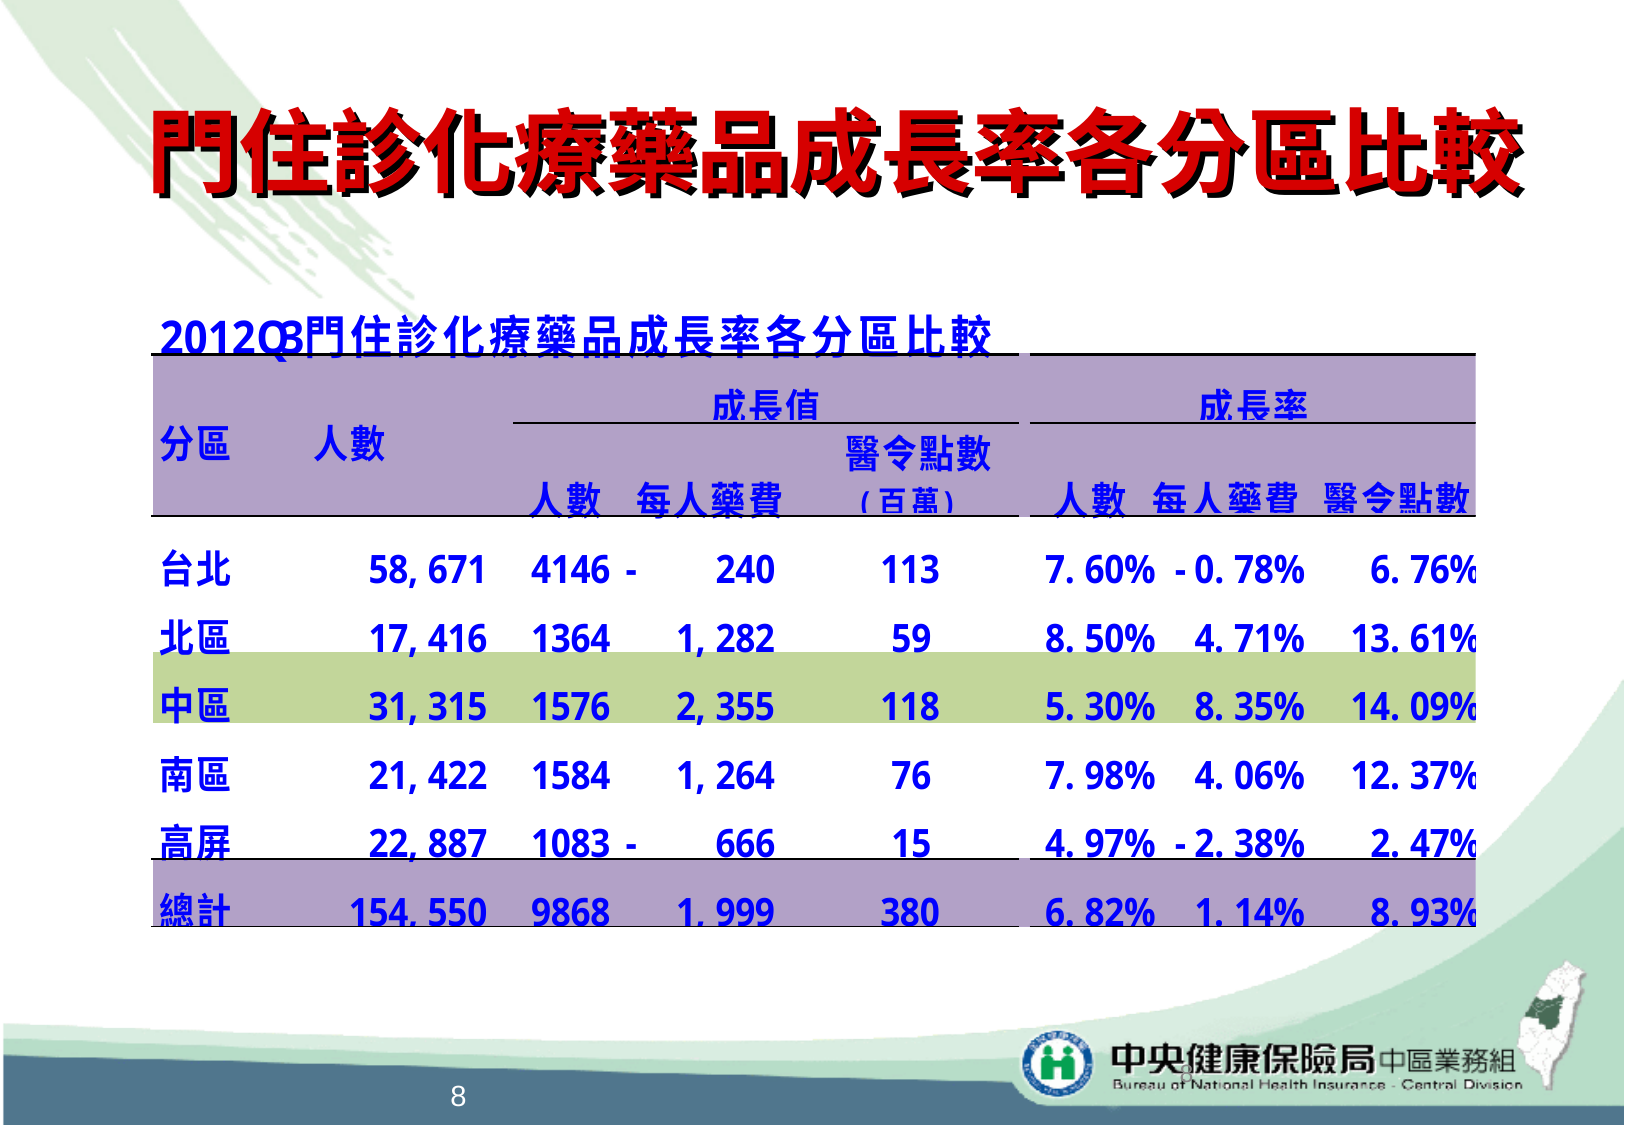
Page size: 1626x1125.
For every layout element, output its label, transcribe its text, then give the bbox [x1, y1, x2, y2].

title 門住診化療藥品成長率各分區比較 [44, 54, 1625, 243]
picture [151, 255, 1478, 929]
text_box [1164, 1042, 1544, 1103]
